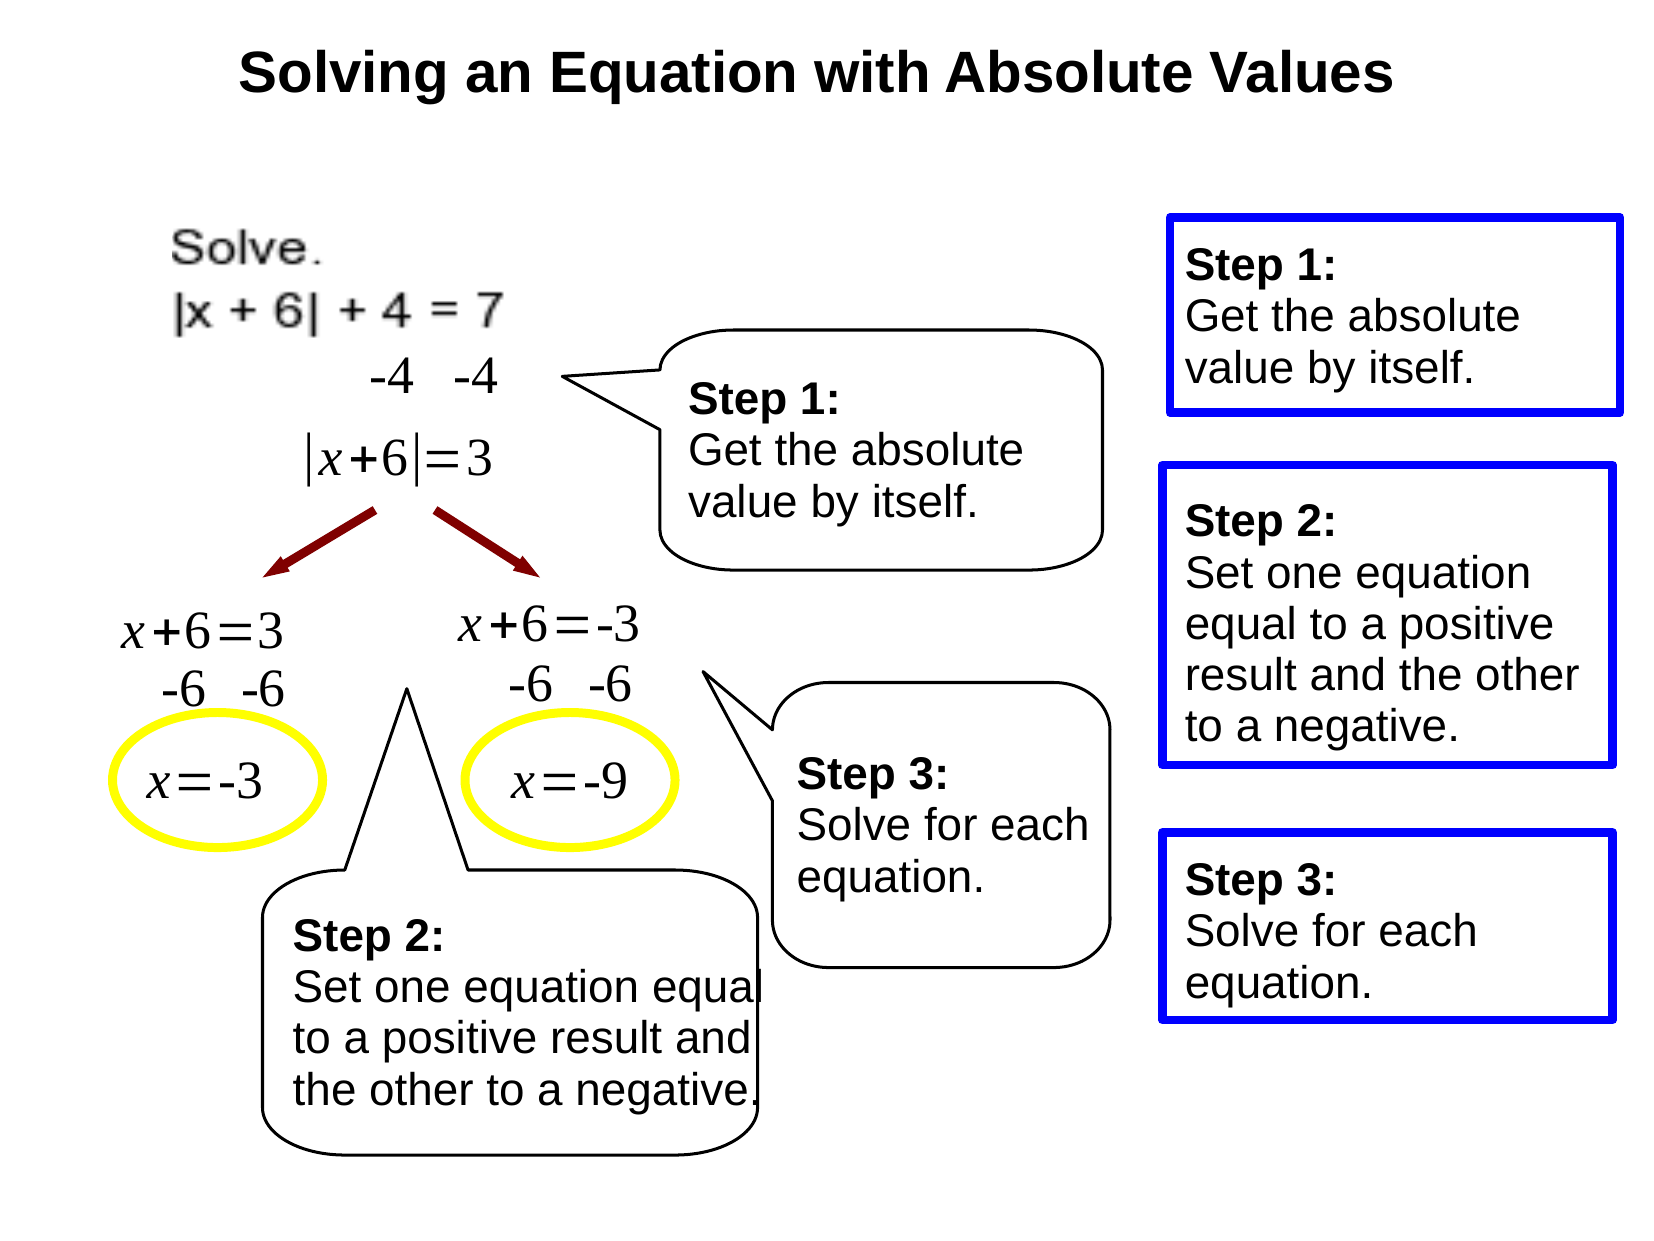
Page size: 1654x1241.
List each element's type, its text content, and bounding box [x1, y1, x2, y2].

text_box Step 1: Get the absolute value by itself. Step 2: Set one equation equal to a positive result and the other to a negative. Step 3: Solve for each equation. [1170, 231, 1628, 1241]
text_box Step 3: Solve for each equation. [703, 671, 1111, 968]
chart [137, 750, 271, 811]
chart [362, 345, 507, 406]
chart [449, 592, 647, 713]
text_box Step 1: Get the absolute value by itself. Step 2: Set one equation equal to a positive result and the other to a negative. Step 3: Solve for each equation. [1170, 837, 1608, 1016]
text_box Solving an Equation with Absolute Values [45, 32, 1591, 181]
text_box Step 1: Get the absolute value by itself. Step 2: Set one equation equal to a positive result and the other to a negative. Step 3: Solve for each equation. [1174, 231, 1616, 408]
picture [172, 202, 631, 361]
chart [502, 750, 635, 810]
text_box Step 1: Get the absolute value by itself. [562, 330, 1103, 571]
text_box Step 2: Set one equation equal to a positive result and the other to a negative. [262, 688, 758, 1156]
text_box Step 1: Get the absolute value by itself. Step 2: Set one equation equal to a positive result and the other to a negative. Step 3: Solve for each equation. [1170, 469, 1608, 761]
chart [112, 600, 293, 718]
chart [292, 427, 500, 489]
